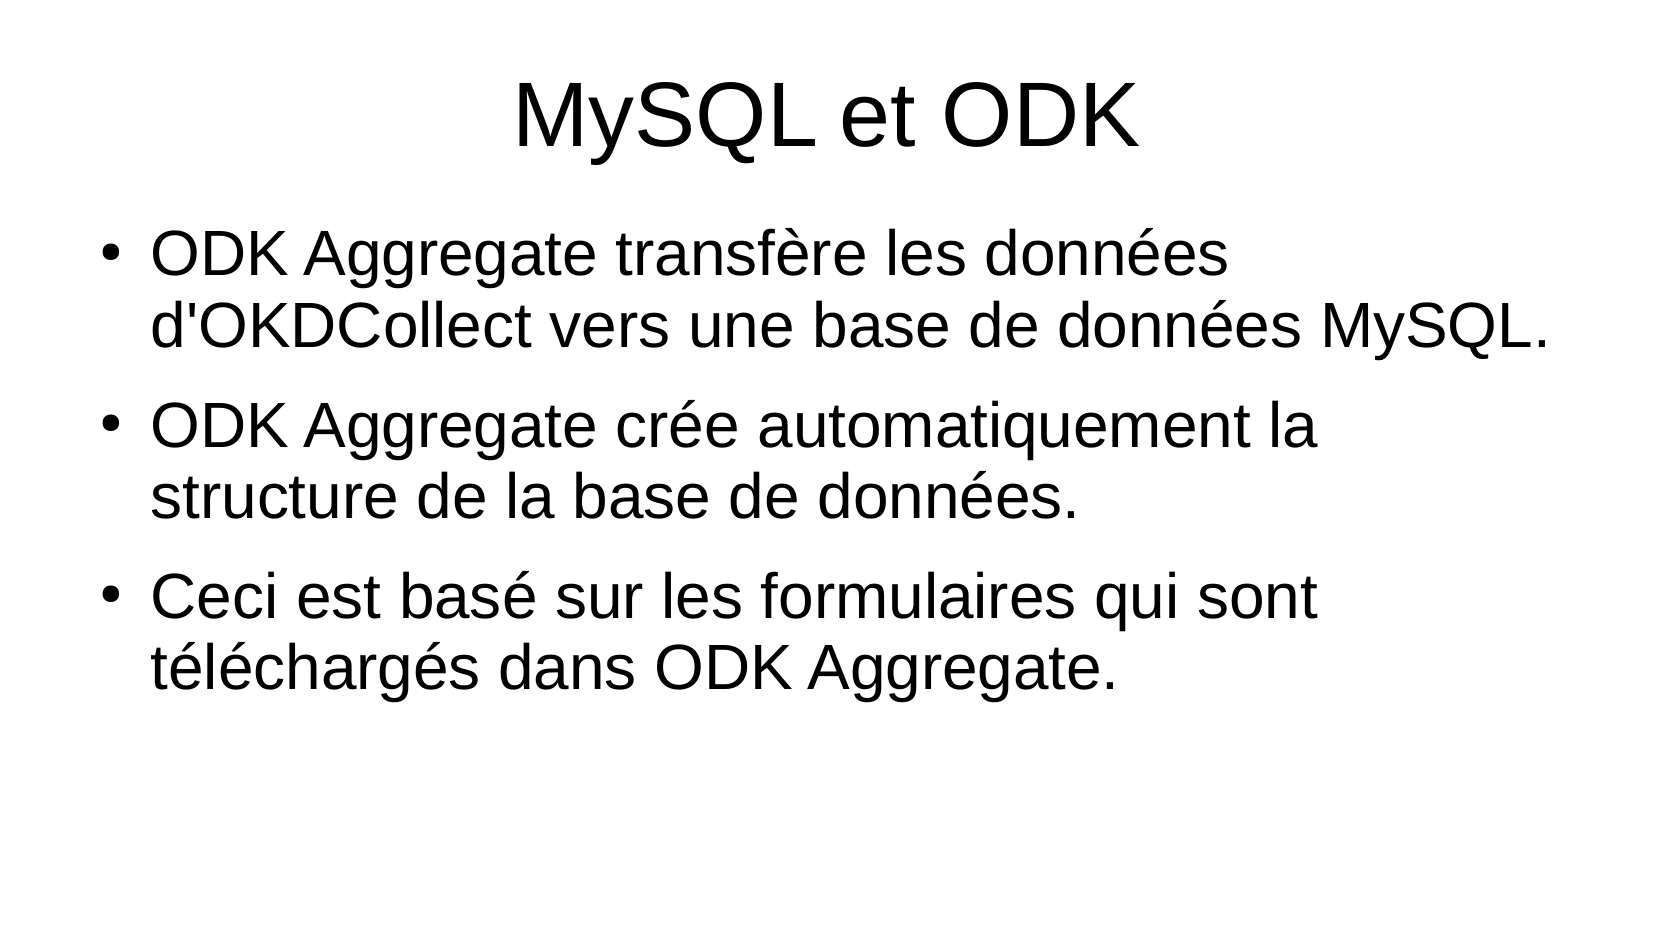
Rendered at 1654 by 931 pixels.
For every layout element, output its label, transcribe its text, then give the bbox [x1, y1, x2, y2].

title MySQL et ODK [82, 37, 1571, 193]
list ODK Aggregate transfère les données d'OKDCollect vers une base de données MySQL. ODK Aggregate crée automatiquement la structure de la base de données. Ceci est basé sur les formulaires qui sont téléchargés dans ODK Aggregate. [82, 217, 1571, 758]
